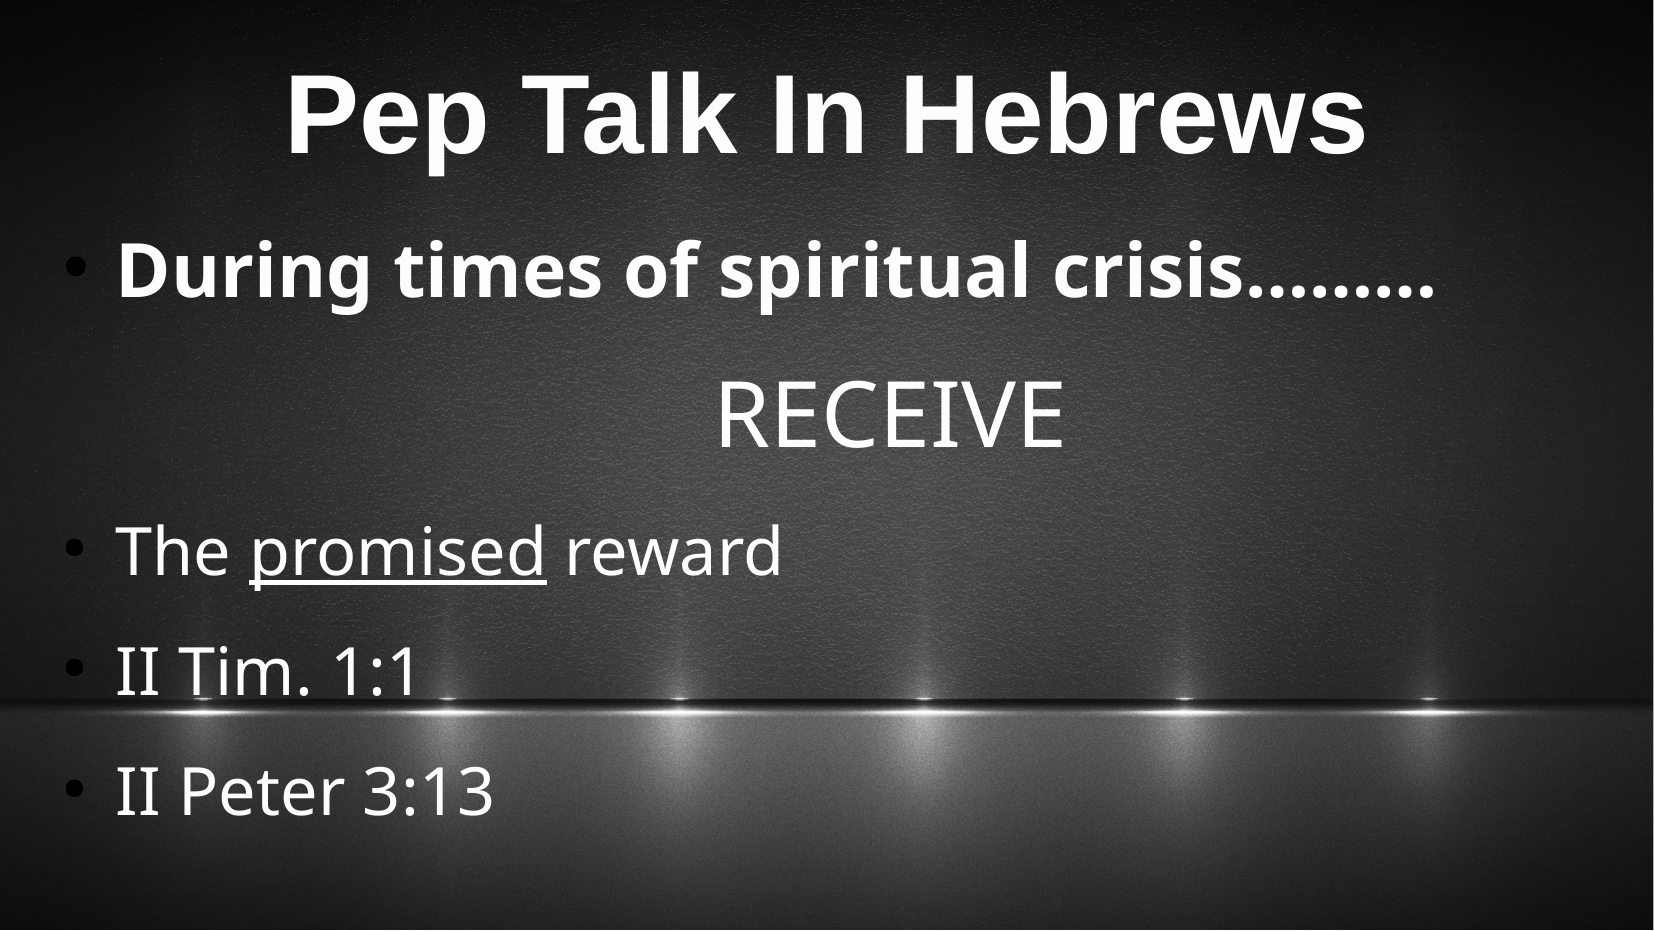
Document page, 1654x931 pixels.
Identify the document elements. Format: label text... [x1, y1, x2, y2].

list During times of spiritual crisis……… RECEIVE The promised reward II Tim. 1:1 II Peter 3:13 [45, 217, 1654, 901]
picture [0, 0, 1654, 930]
title Pep Talk In Hebrews [82, 37, 1571, 193]
